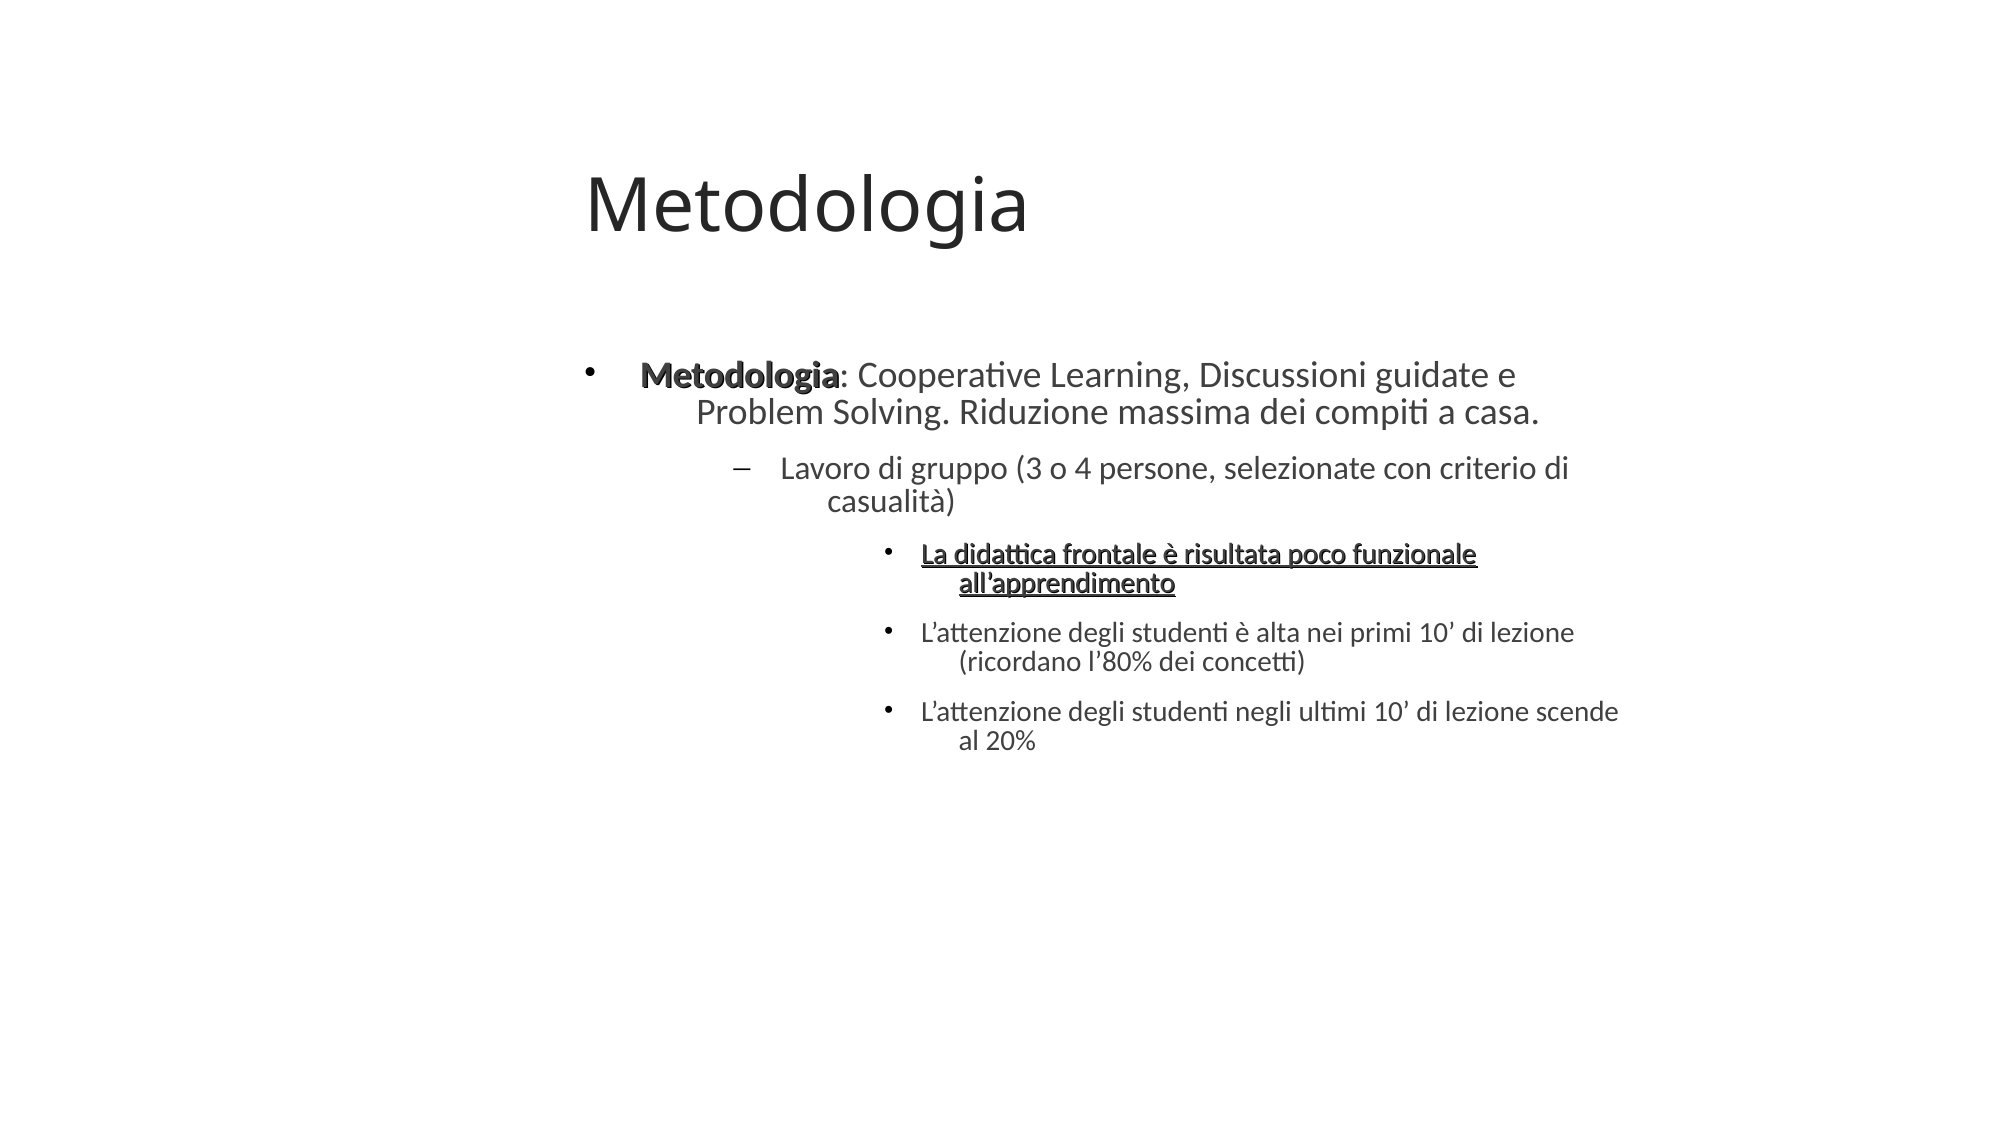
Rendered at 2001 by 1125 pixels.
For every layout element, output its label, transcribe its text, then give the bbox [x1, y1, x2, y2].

list Metodologia: Cooperative Learning, Discussioni guidate e Problem Solving. Riduzione massima dei compiti a casa. Lavoro di gruppo (3 o 4 persone, selezionate con criterio di casualità) La didattica frontale è risultata poco funzionale all’apprendimento L’attenzione degli studenti è alta nei primi 10’ di lezione (ricordano l’80% dei concetti) L’attenzione degli studenti negli ultimi 10’ di lezione scende al 20% [568, 350, 1651, 970]
title Metodologia [569, 102, 1651, 313]
